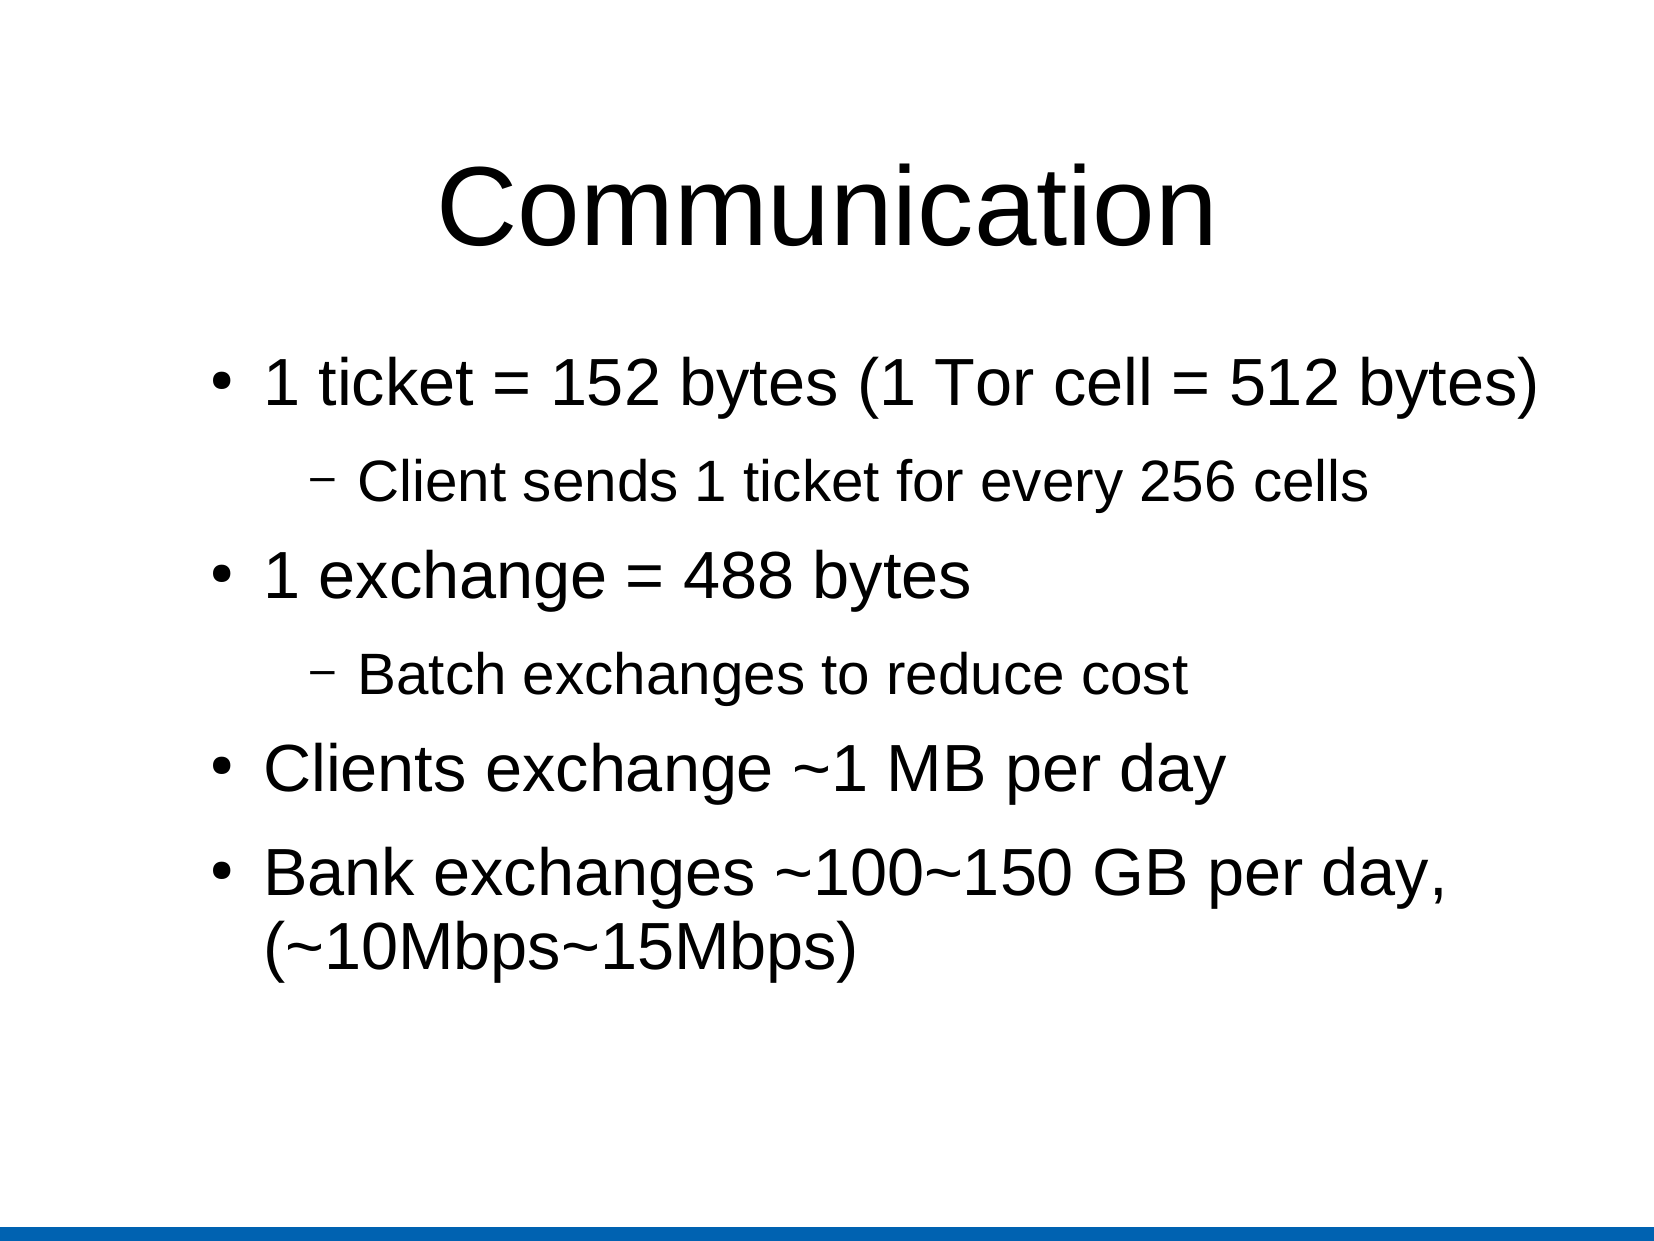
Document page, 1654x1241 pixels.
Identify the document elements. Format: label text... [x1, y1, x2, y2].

list 1 ticket = 152 bytes (1 Tor cell = 512 bytes) Client sends 1 ticket for every 256 cells 1 exchange = 488 bytes Batch exchanges to reduce cost Clients exchange ~1 MB per day Bank exchanges ~100~150 GB per day, (~10Mbps~15Mbps) [121, 344, 1576, 1149]
title Communication [121, 102, 1533, 311]
